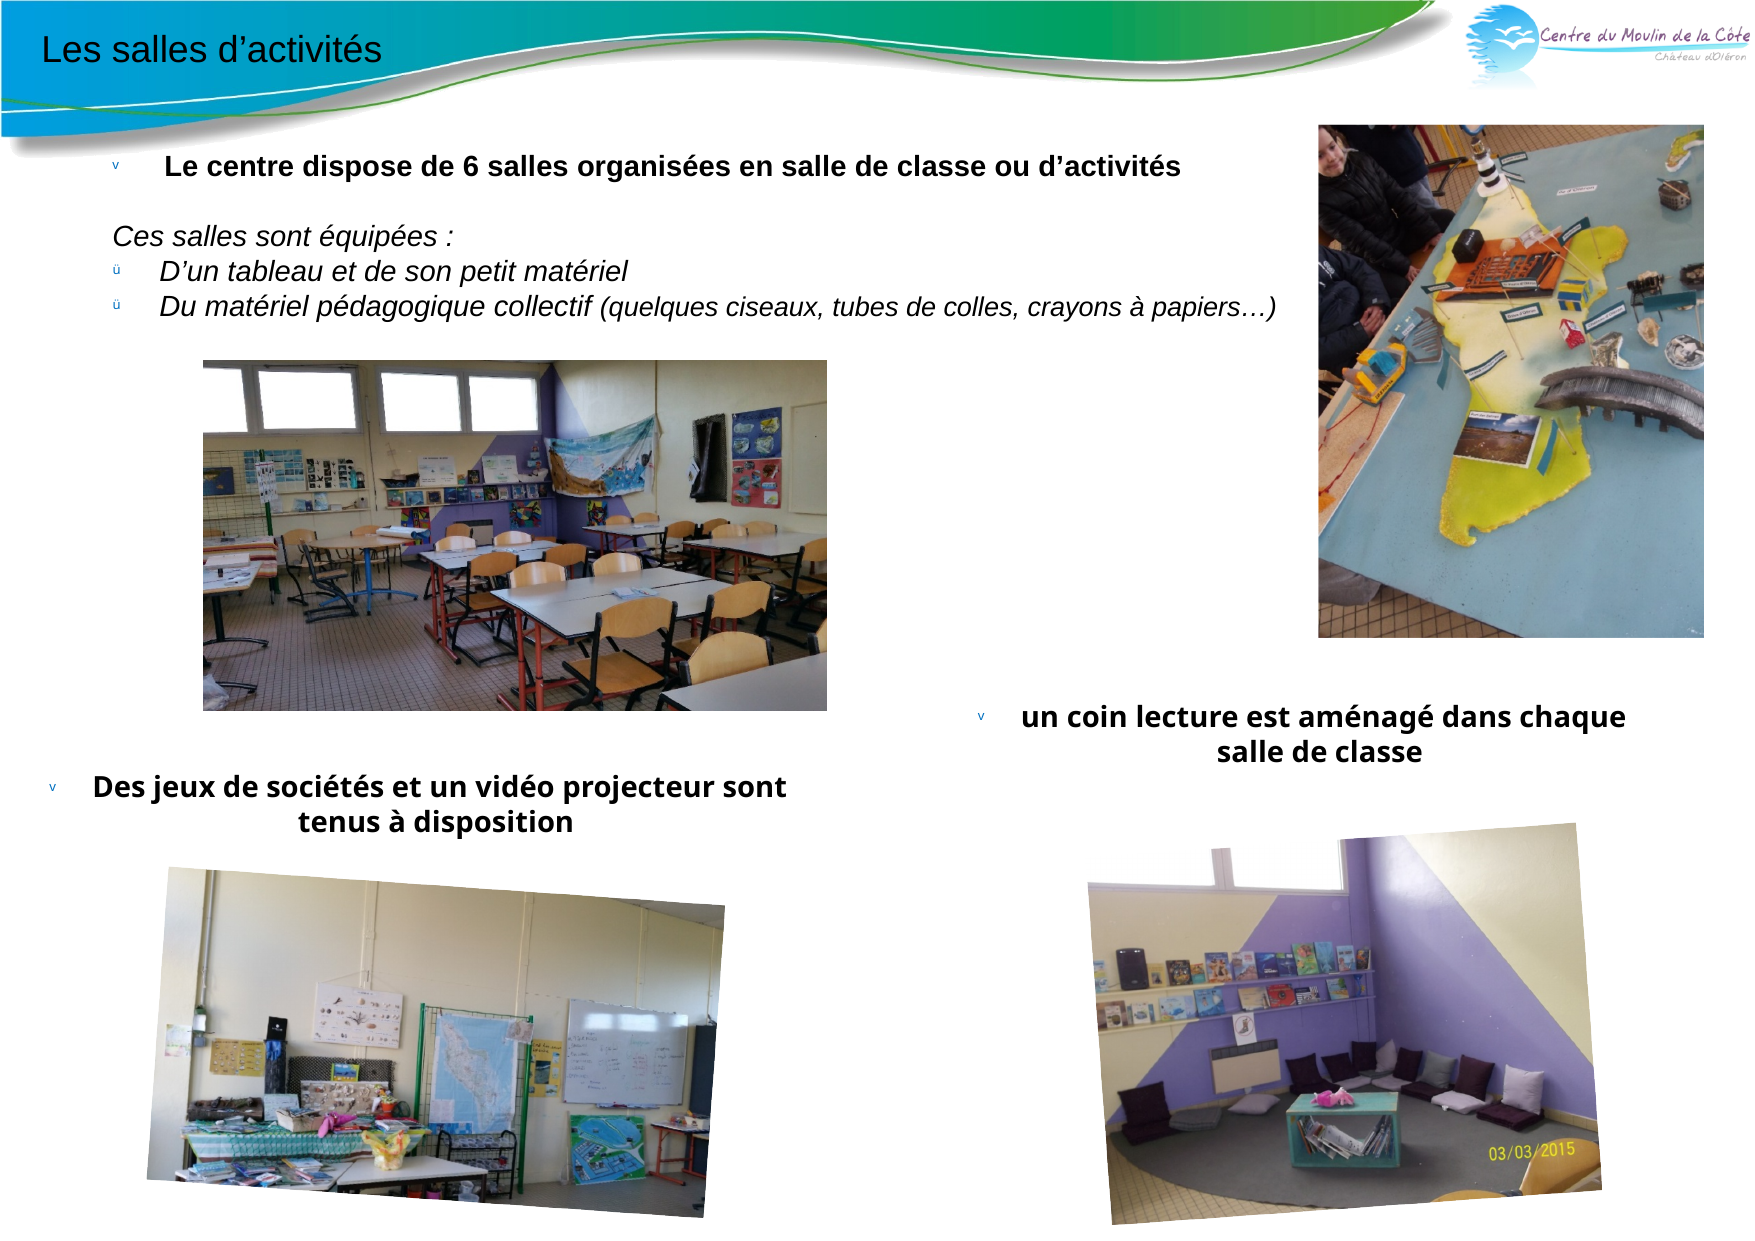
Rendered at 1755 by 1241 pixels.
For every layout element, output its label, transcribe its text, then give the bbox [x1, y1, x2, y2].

picture [203, 360, 827, 711]
picture [1085, 822, 1602, 1225]
text_box Les salles d’activités [26, 17, 429, 78]
picture [0, 0, 1755, 638]
text_box un coin lecture est aménagé dans chaque salle de classe [959, 691, 1645, 809]
text_box Le centre dispose de 6 salles organisées en salle de classe ou d’activités Ces salles sont équipées : D’un tableau et de son petit matériel Du matériel pédagogique collectif (quelques ciseaux, tubes de colles, crayons à papiers…) [97, 164, 1318, 330]
text_box Des jeux de sociétés et un vidéo projecteur sont tenus à disposition [26, 726, 811, 914]
picture [146, 866, 725, 1218]
